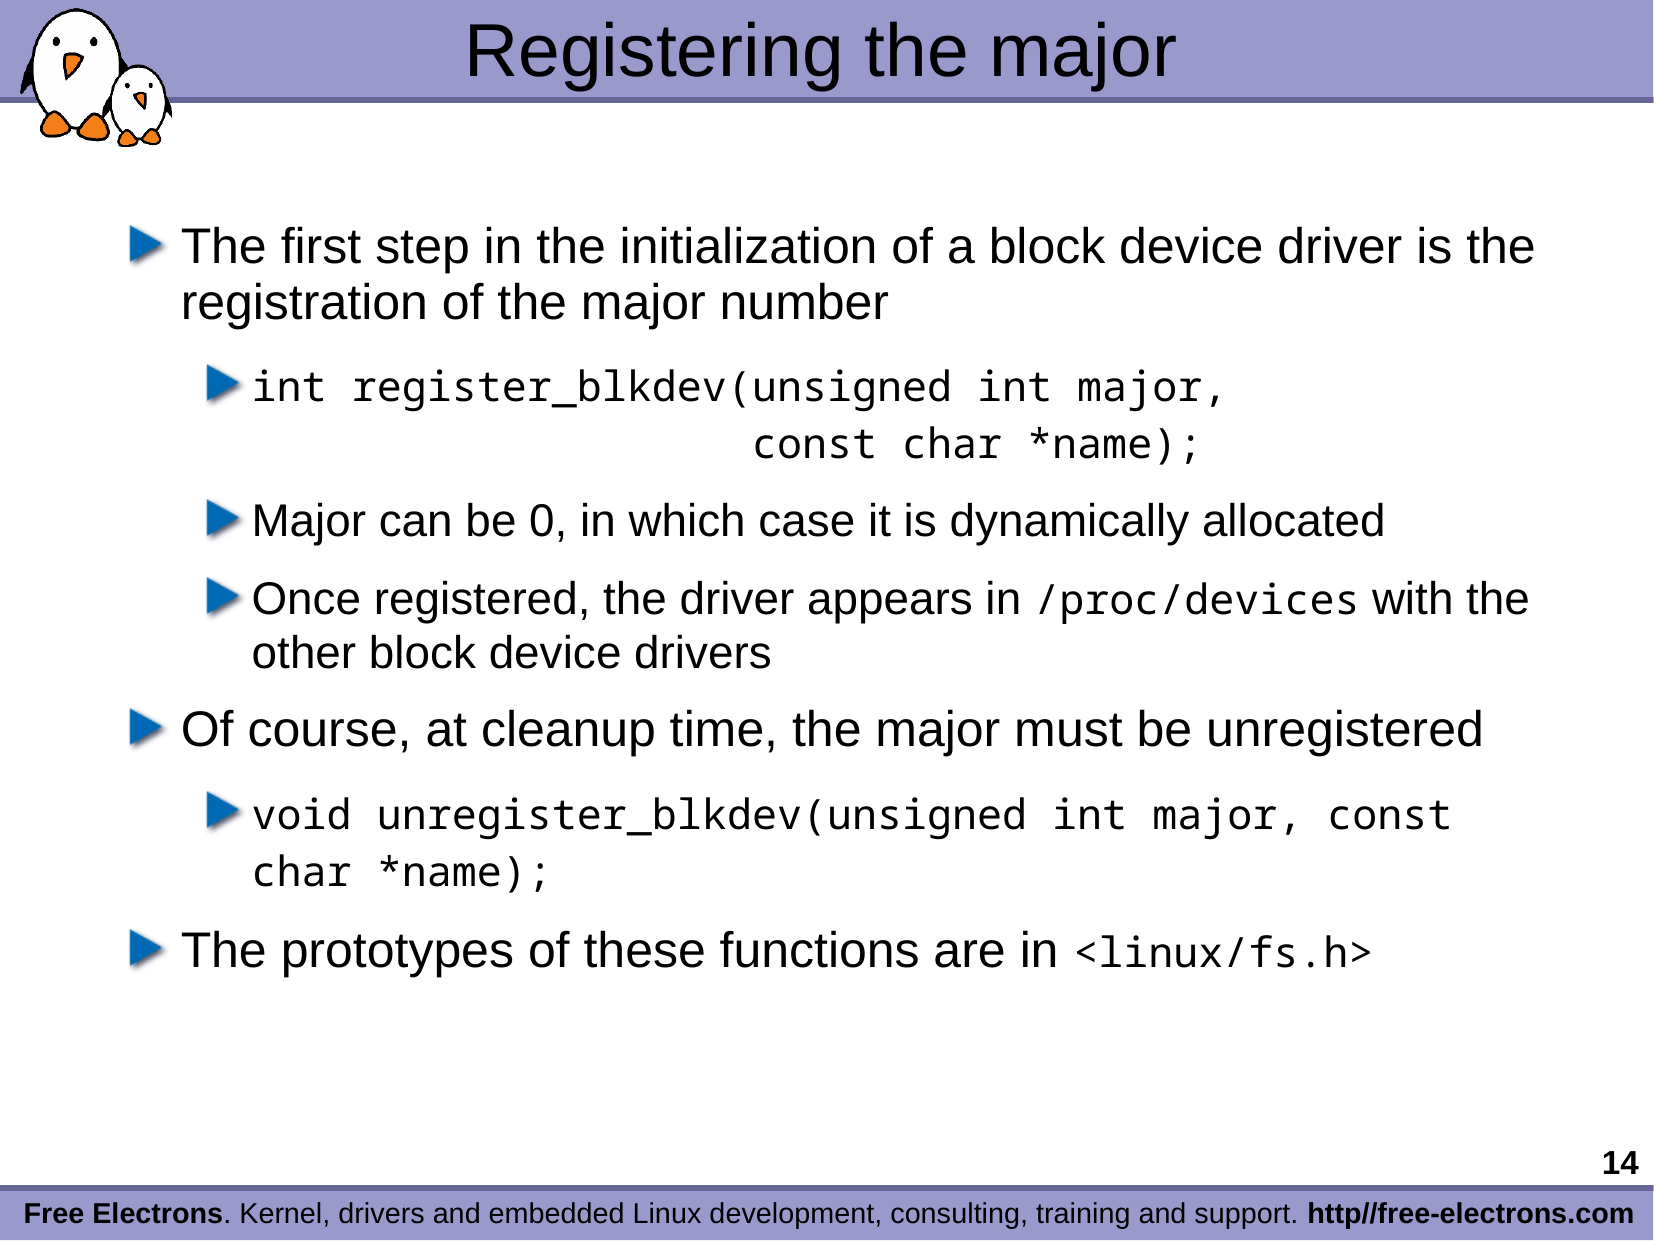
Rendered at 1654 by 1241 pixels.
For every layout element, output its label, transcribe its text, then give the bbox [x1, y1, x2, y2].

picture [20, 8, 172, 147]
title Registering the major [76, 0, 1566, 100]
list The first step in the initialization of a block device driver is the registration of the major number int register_blkdev(unsigned int major, const char *name); Major can be 0, in which case it is dynamically allocated Once registered, the driver appears in /proc/devices with the other block device drivers Of course, at cleanup time, the major must be unregistered void unregister_blkdev(unsigned int major, const char *name); The prototypes of these functions are in <linux/fs.h> [109, 218, 1576, 1069]
